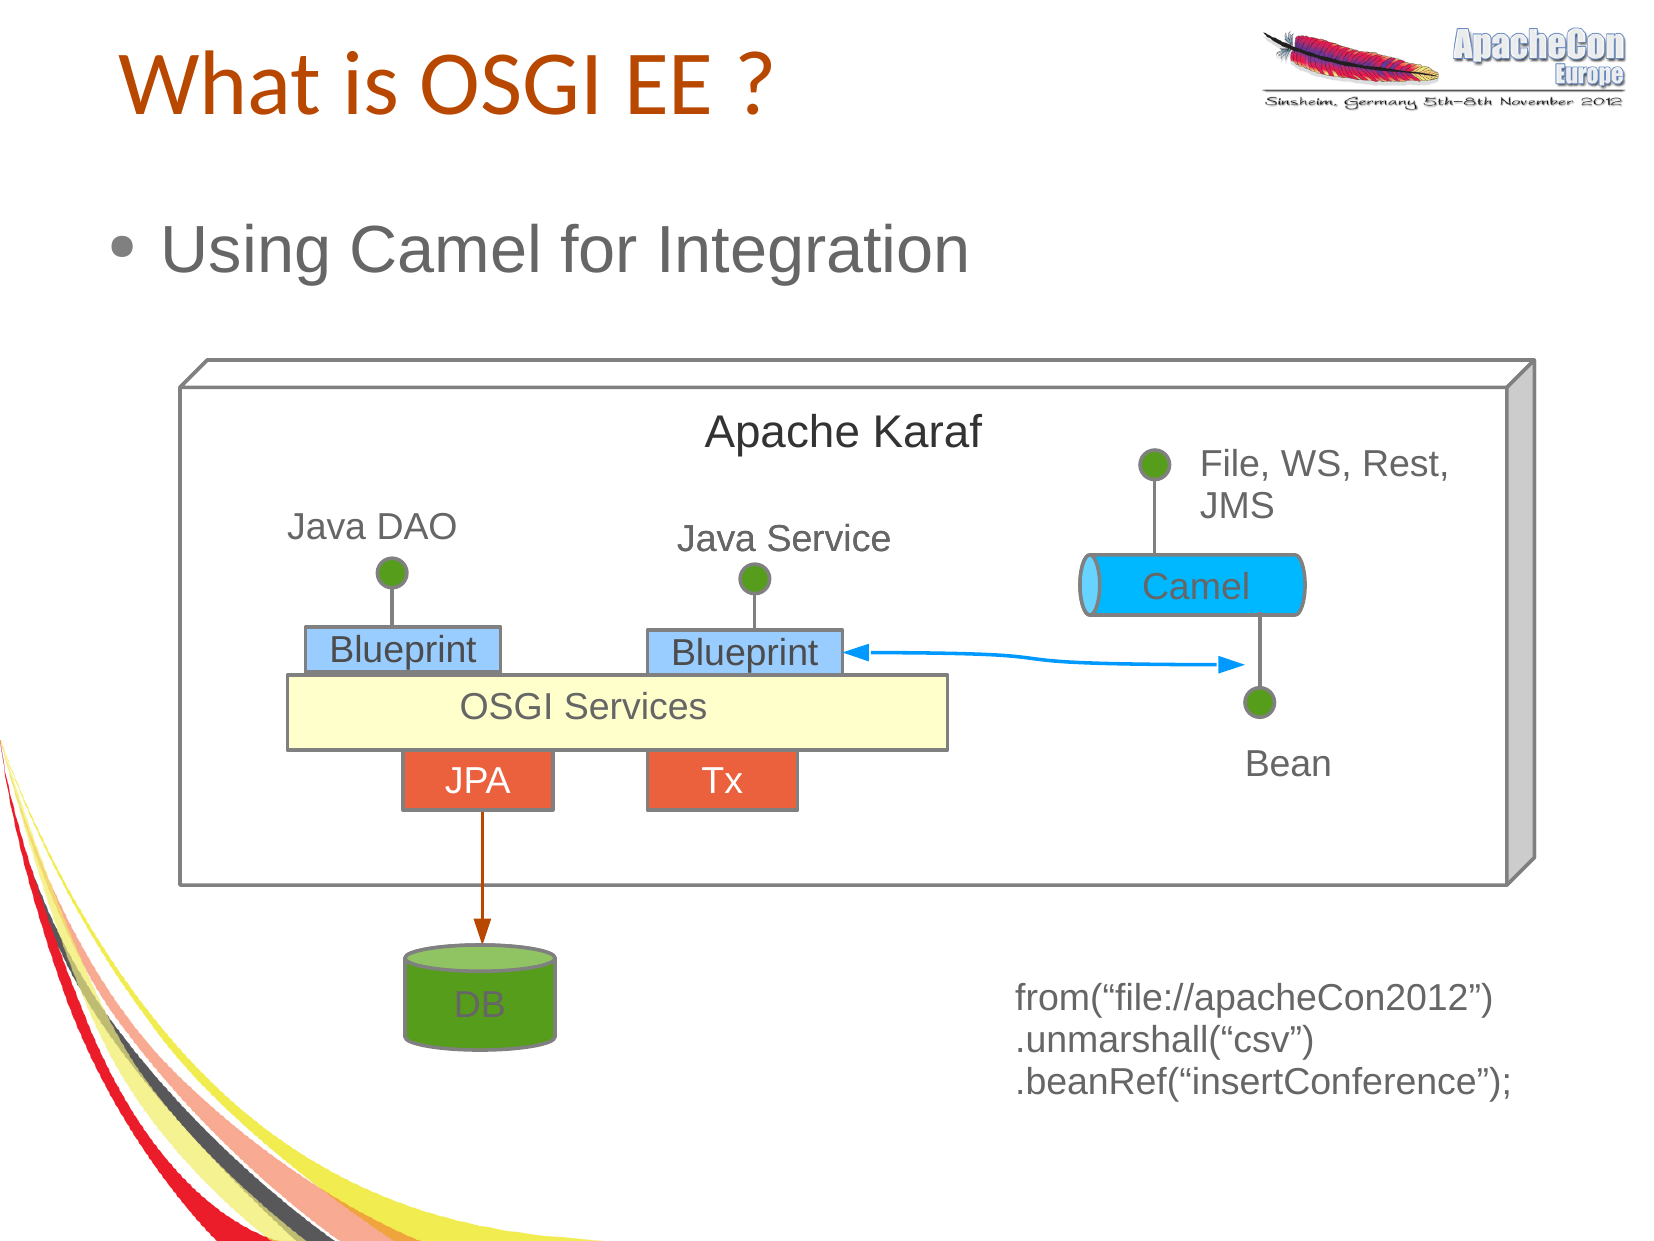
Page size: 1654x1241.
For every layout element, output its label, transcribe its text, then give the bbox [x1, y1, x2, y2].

text_box DB [405, 959, 556, 1051]
text_box Java DAO [272, 498, 528, 556]
text_box [1090, 554, 1300, 616]
text_box Camel [1127, 558, 1411, 616]
text_box Blueprint [647, 630, 843, 676]
text_box [1244, 687, 1275, 718]
text_box JPA [402, 750, 553, 811]
text_box from(“file://apacheCon2012”) .unmarshall(“csv”) .beanRef(“insertConference”); [1000, 969, 1576, 1111]
picture [0, 0, 1654, 1241]
text_box File, WS, Rest, JMS [1185, 435, 1471, 534]
text_box [377, 558, 407, 588]
text_box [1140, 450, 1170, 480]
list Using Camel for Integration [90, 211, 1537, 1066]
text_box Bean [1230, 735, 1411, 792]
text_box [740, 567, 770, 594]
text_box OSGI Services [392, 678, 873, 736]
text_box Tx [647, 750, 798, 811]
title What is OSGI EE ? [59, 35, 1418, 148]
text_box Blueprint [305, 626, 501, 672]
text_box Java Service [662, 510, 946, 567]
